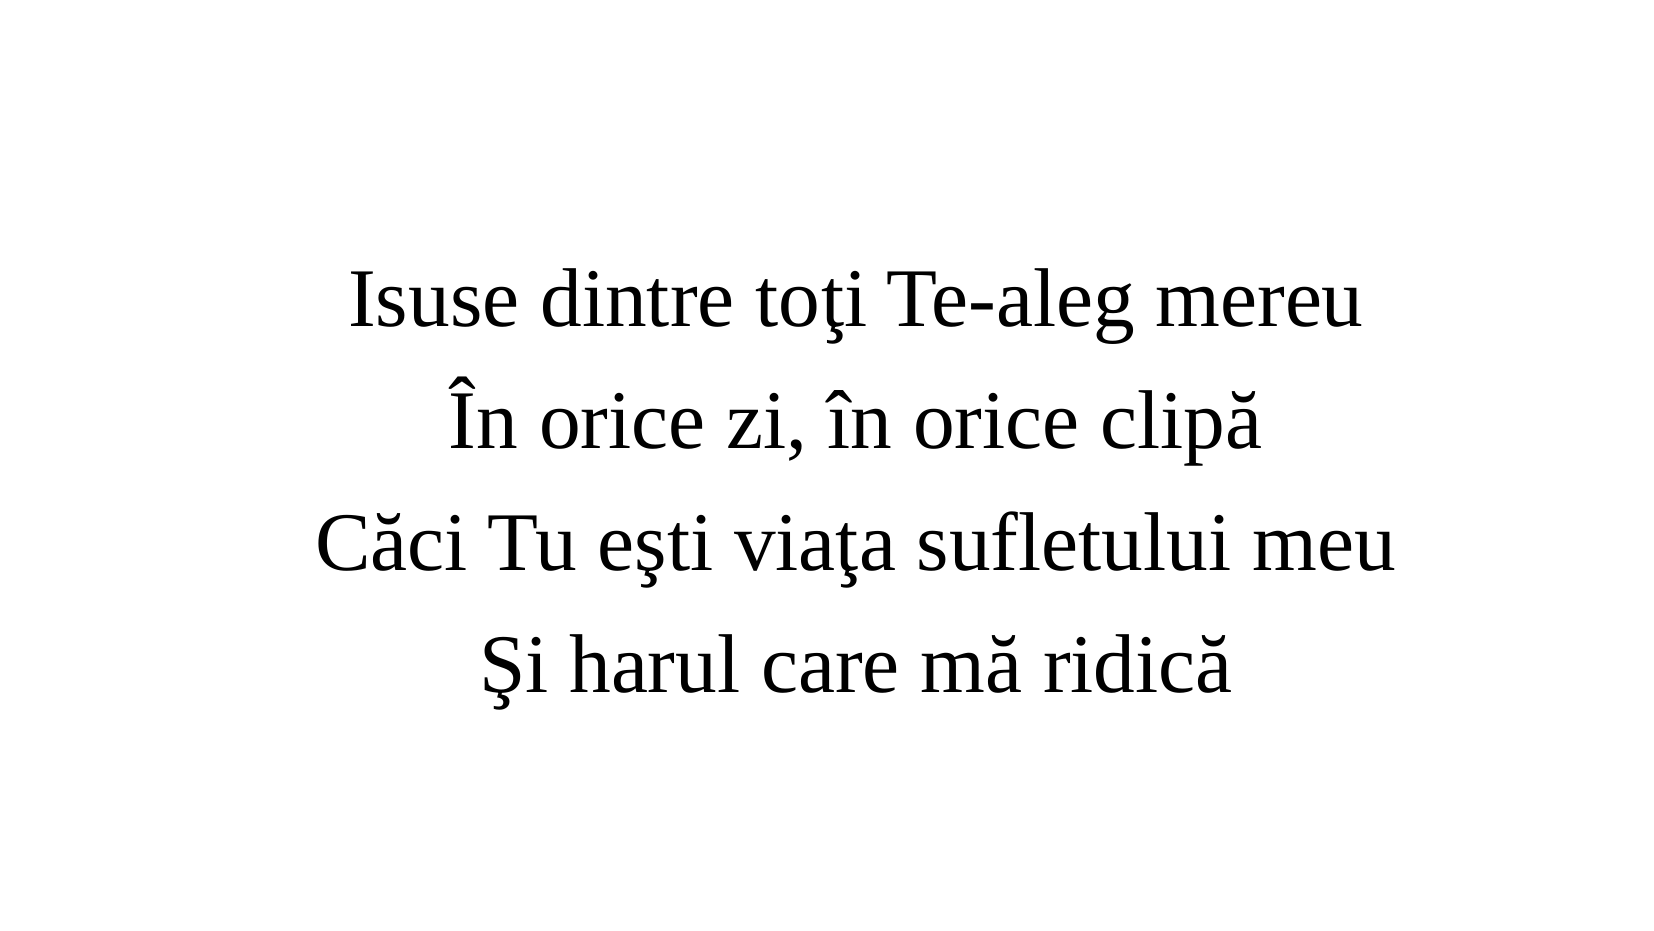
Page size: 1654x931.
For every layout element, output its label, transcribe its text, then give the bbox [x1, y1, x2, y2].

subtitle Isuse dintre toţi Te-aleg mereu În orice zi, în orice clipă Căci Tu eşti viaţa sufletului meu Şi harul care mă ridică [153, 239, 1560, 713]
